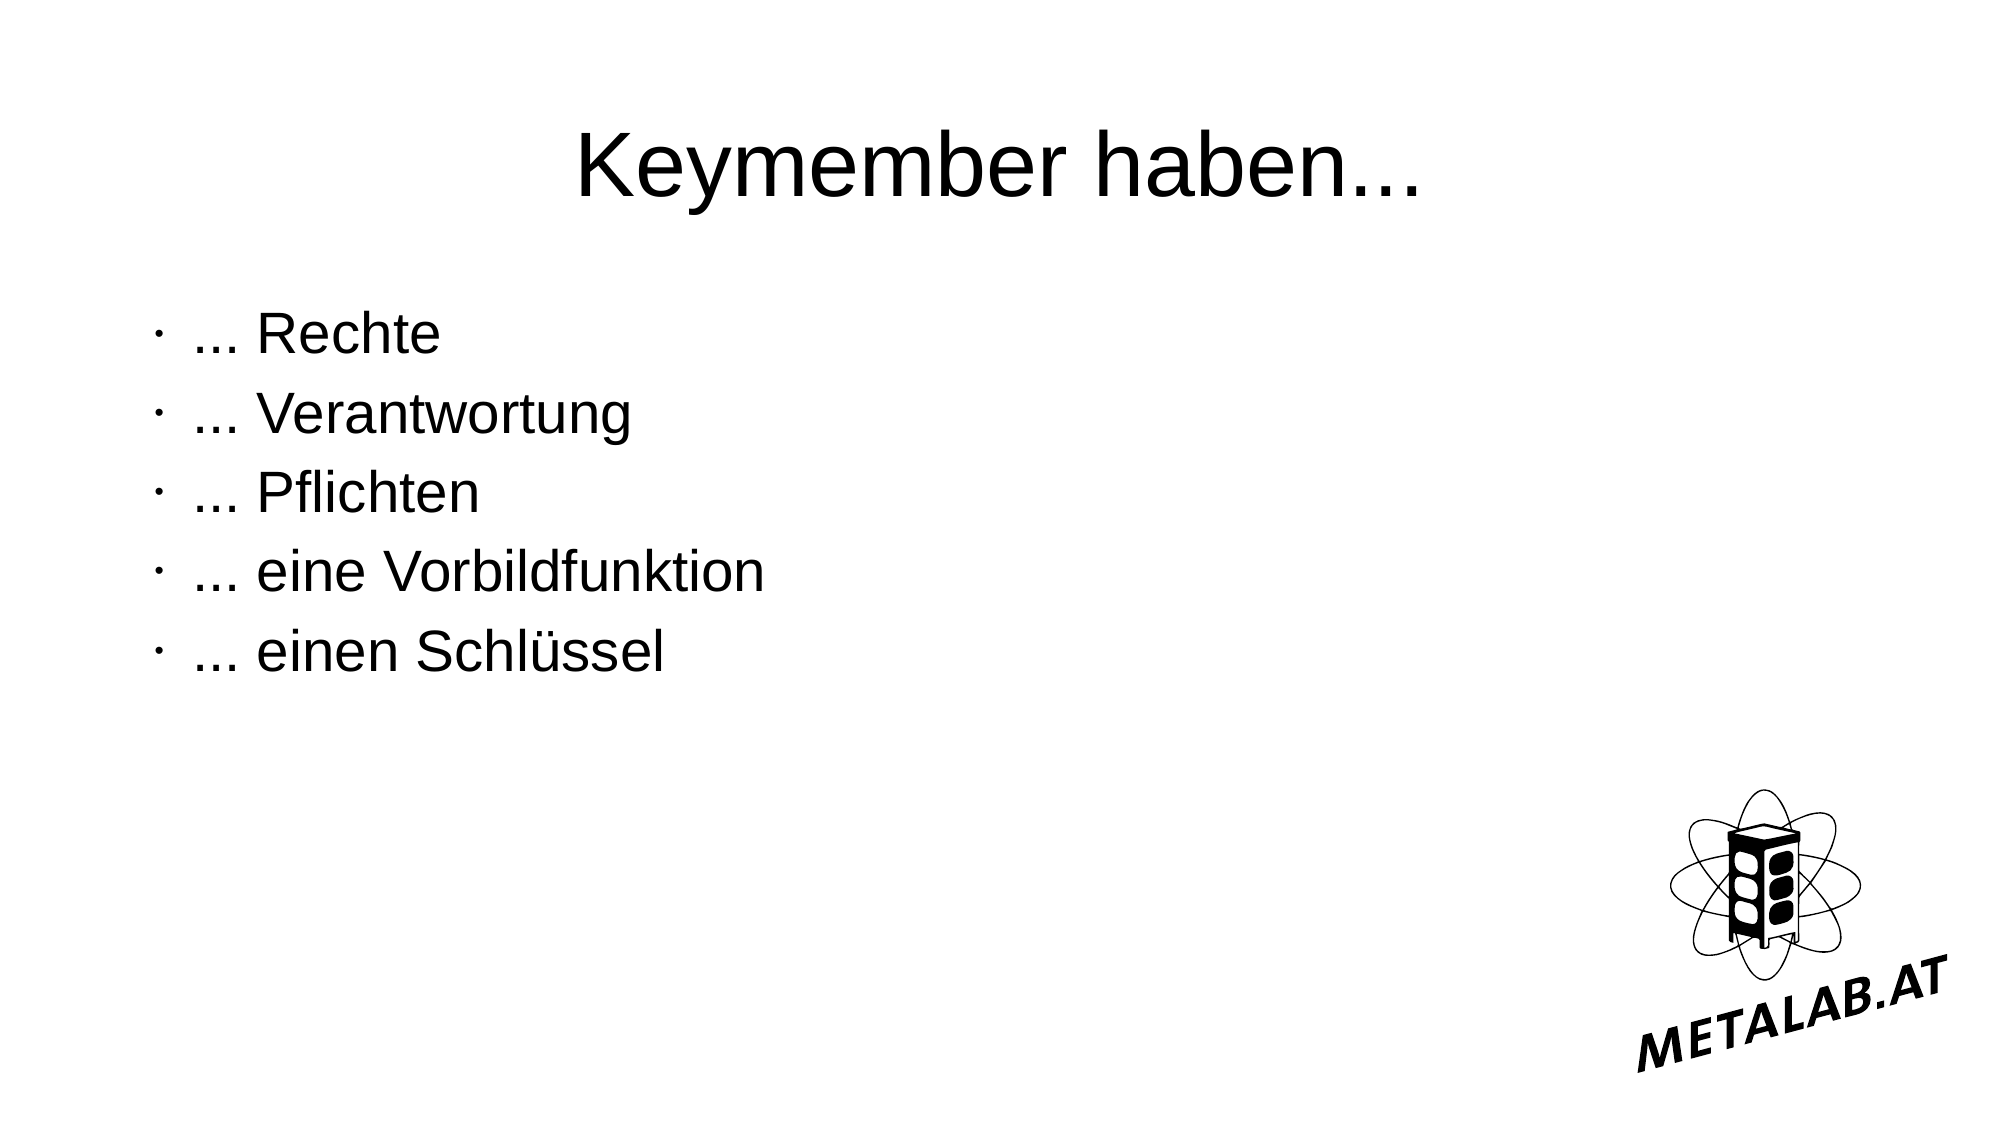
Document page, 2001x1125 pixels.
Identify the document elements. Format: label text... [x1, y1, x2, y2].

title Keymember haben... [137, 59, 1863, 278]
list ... Rechte ... Verantwortung ... Pflichten ... eine Vorbildfunktion ... einen Schlüssel [137, 299, 1863, 1014]
